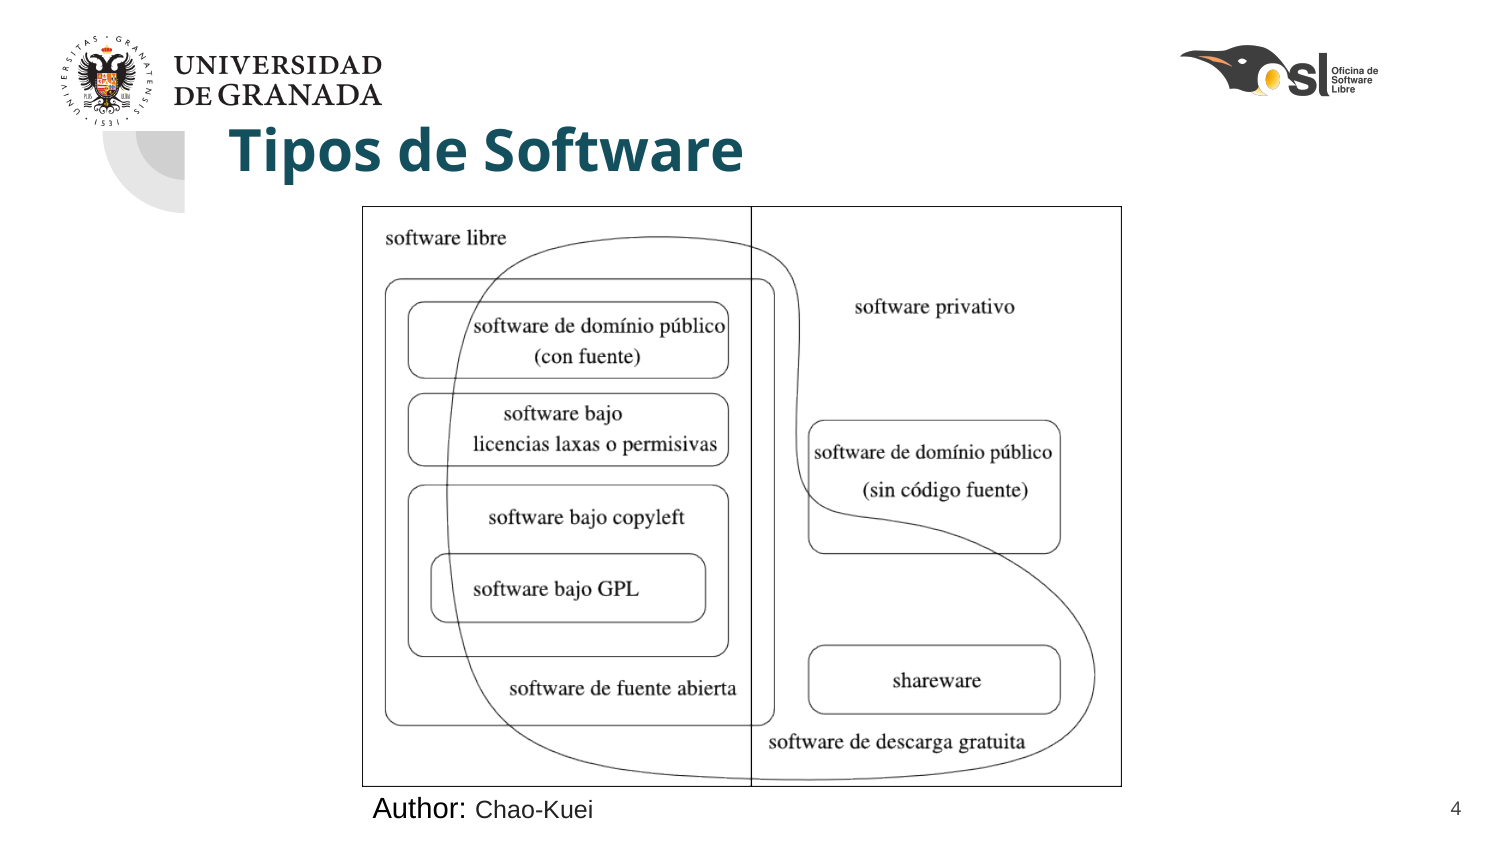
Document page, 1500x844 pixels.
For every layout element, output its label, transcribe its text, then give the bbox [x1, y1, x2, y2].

text_box Author: Chao-Kuei [357, 774, 1117, 844]
picture [61, 36, 382, 126]
slide_number <número> [1386, 777, 1477, 842]
picture [1176, 25, 1404, 115]
picture [362, 206, 1122, 788]
title Tipos de Software [213, 98, 1368, 263]
